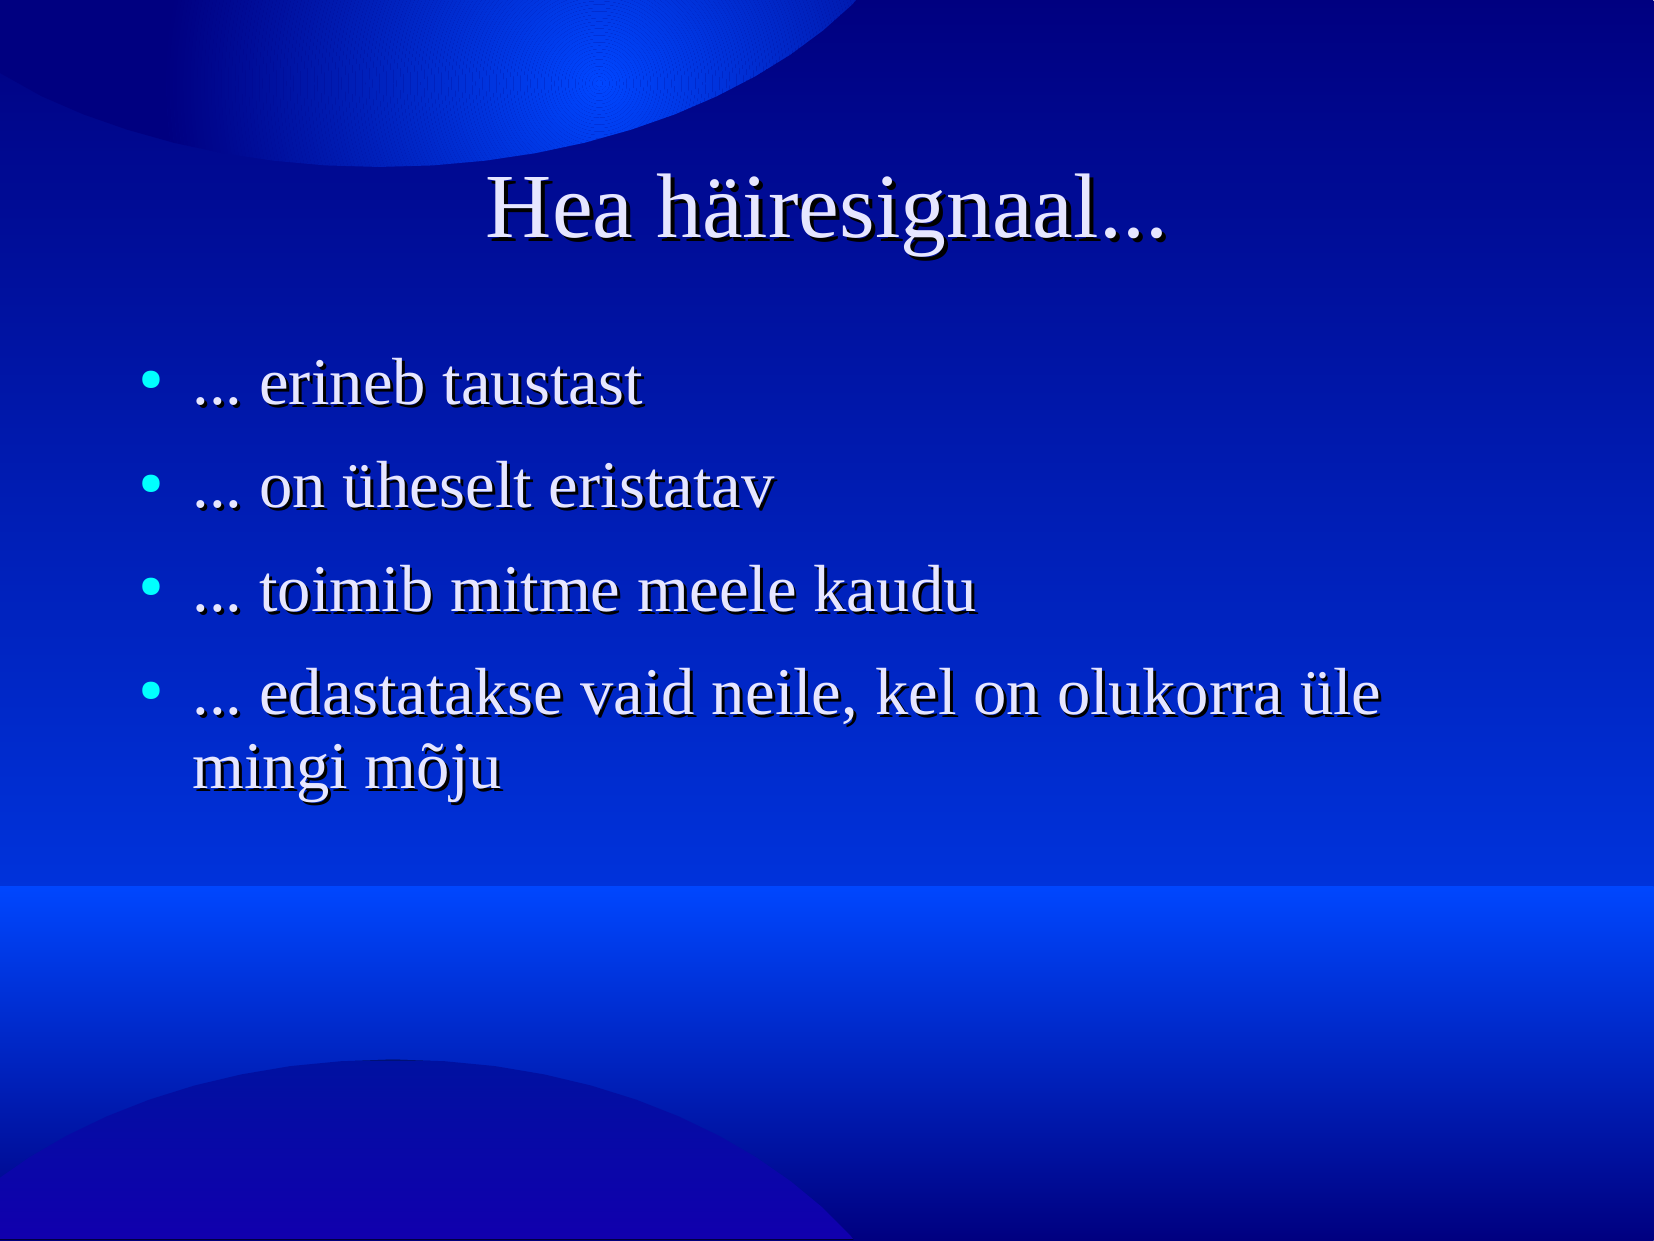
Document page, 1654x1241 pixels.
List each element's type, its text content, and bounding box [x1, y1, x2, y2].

list ... erineb taustast ... on üheselt eristatav ... toimib mitme meele kaudu ... edastatakse vaid neile, kel on olukorra üle mingi mõju [121, 344, 1534, 1127]
title Hea häiresignaal... [121, 102, 1534, 311]
